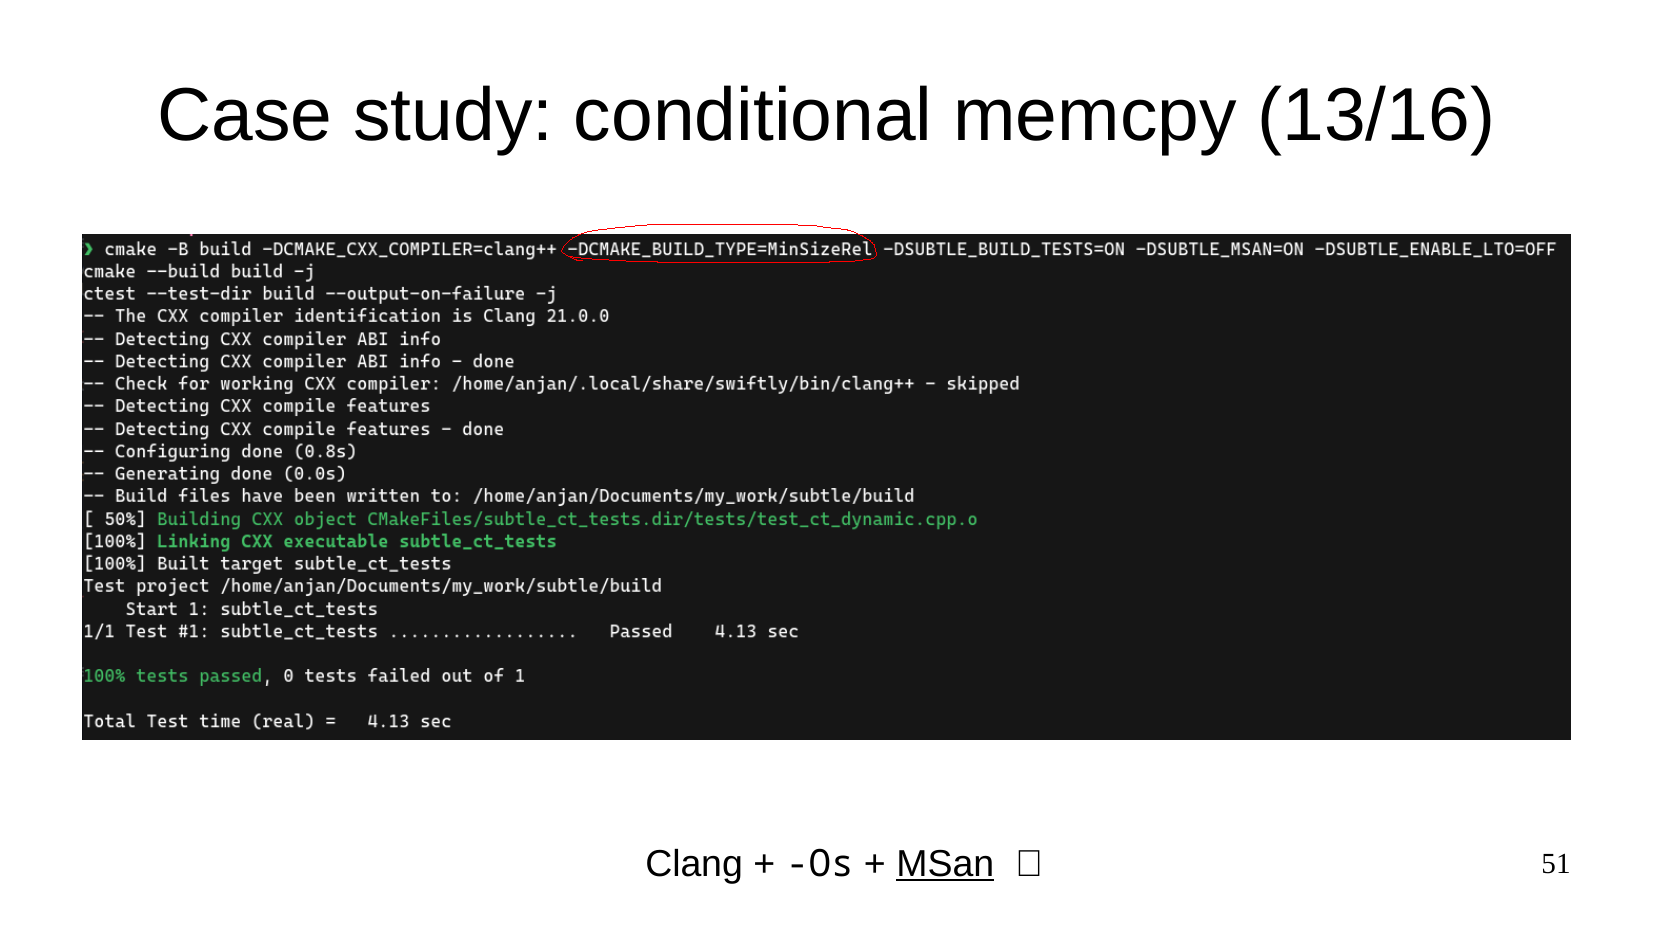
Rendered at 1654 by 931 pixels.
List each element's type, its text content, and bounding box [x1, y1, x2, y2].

picture [82, 234, 1571, 740]
title Case study: conditional memcpy (13/16) [82, 37, 1571, 193]
text_box Clang + -Os + MSan ❌ [590, 829, 1099, 890]
